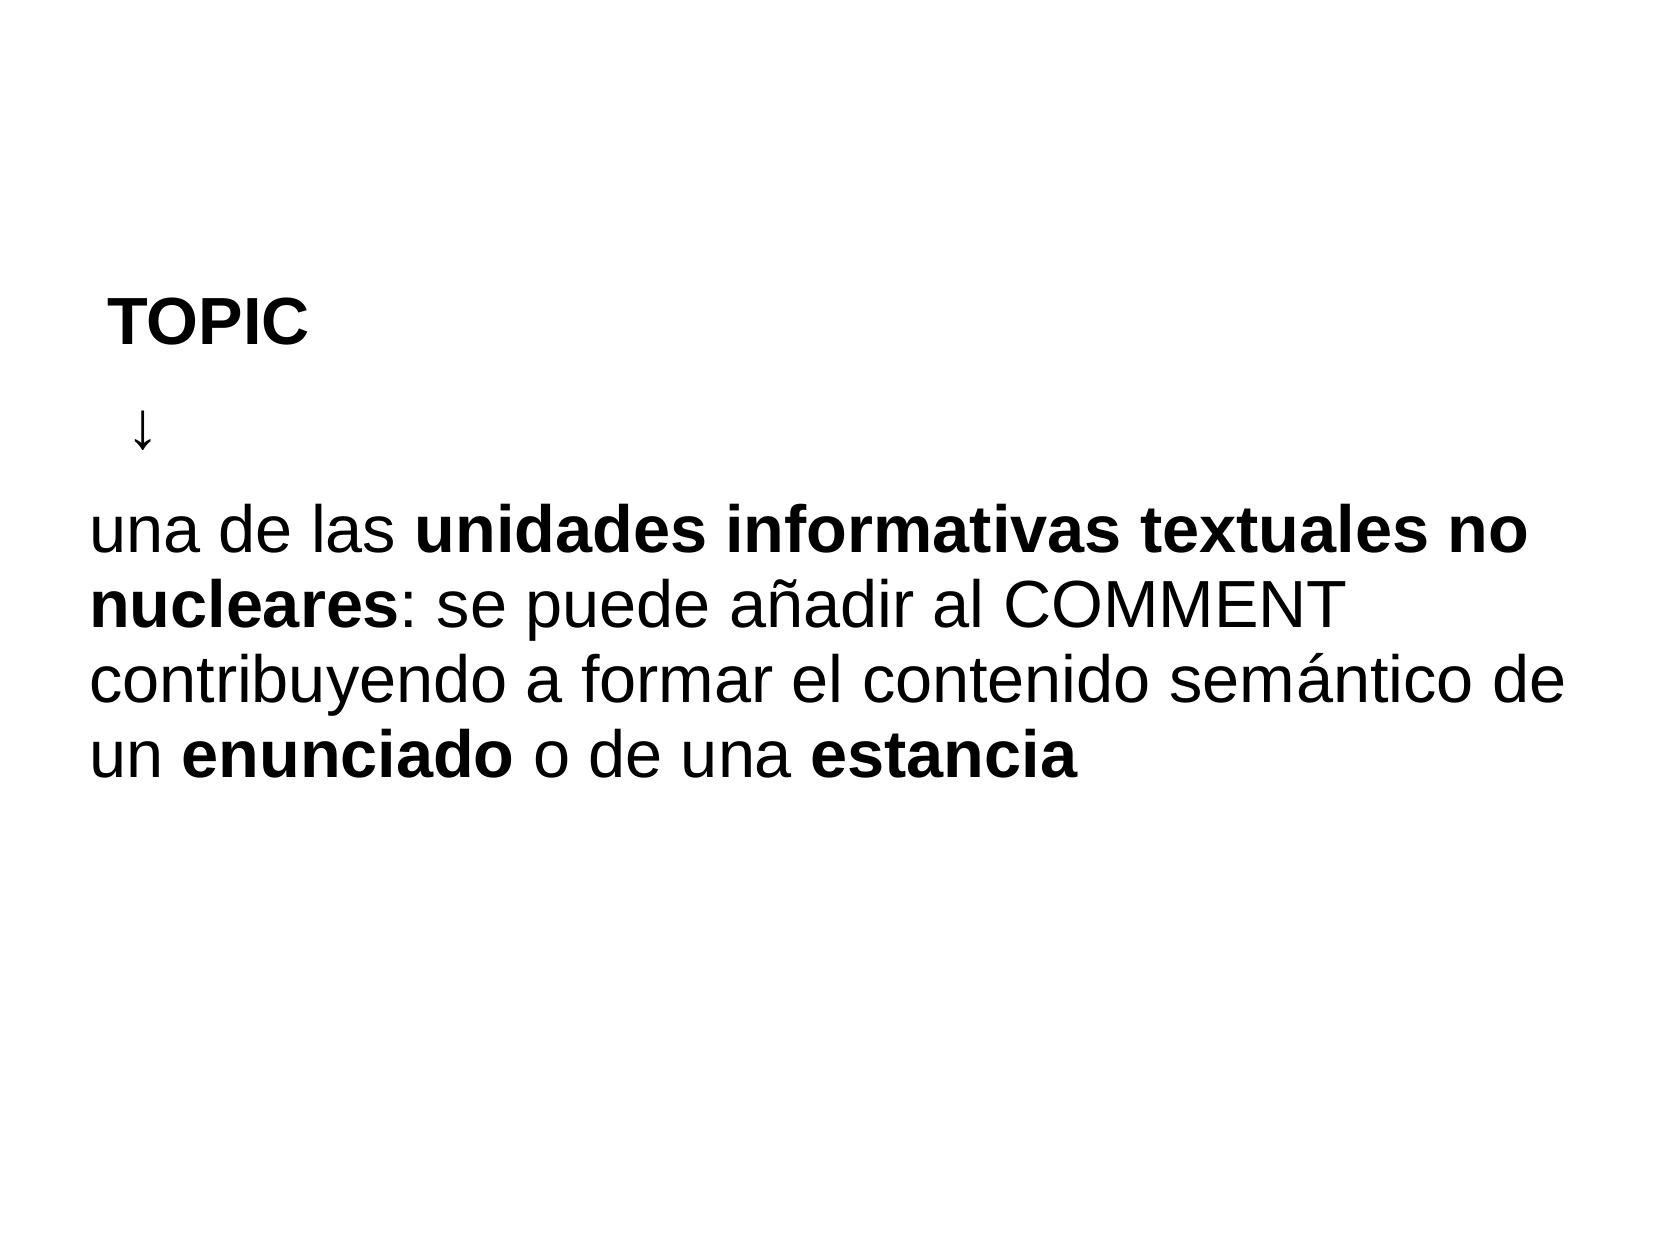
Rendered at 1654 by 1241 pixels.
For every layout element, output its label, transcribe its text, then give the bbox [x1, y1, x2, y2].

list TOPIC ↓ una de las unidades informativas textuales no nucleares: se puede añadir al COMMENT contribuyendo a formar el contenido semántico de un enunciado o de una estancia [89, 283, 1578, 1103]
